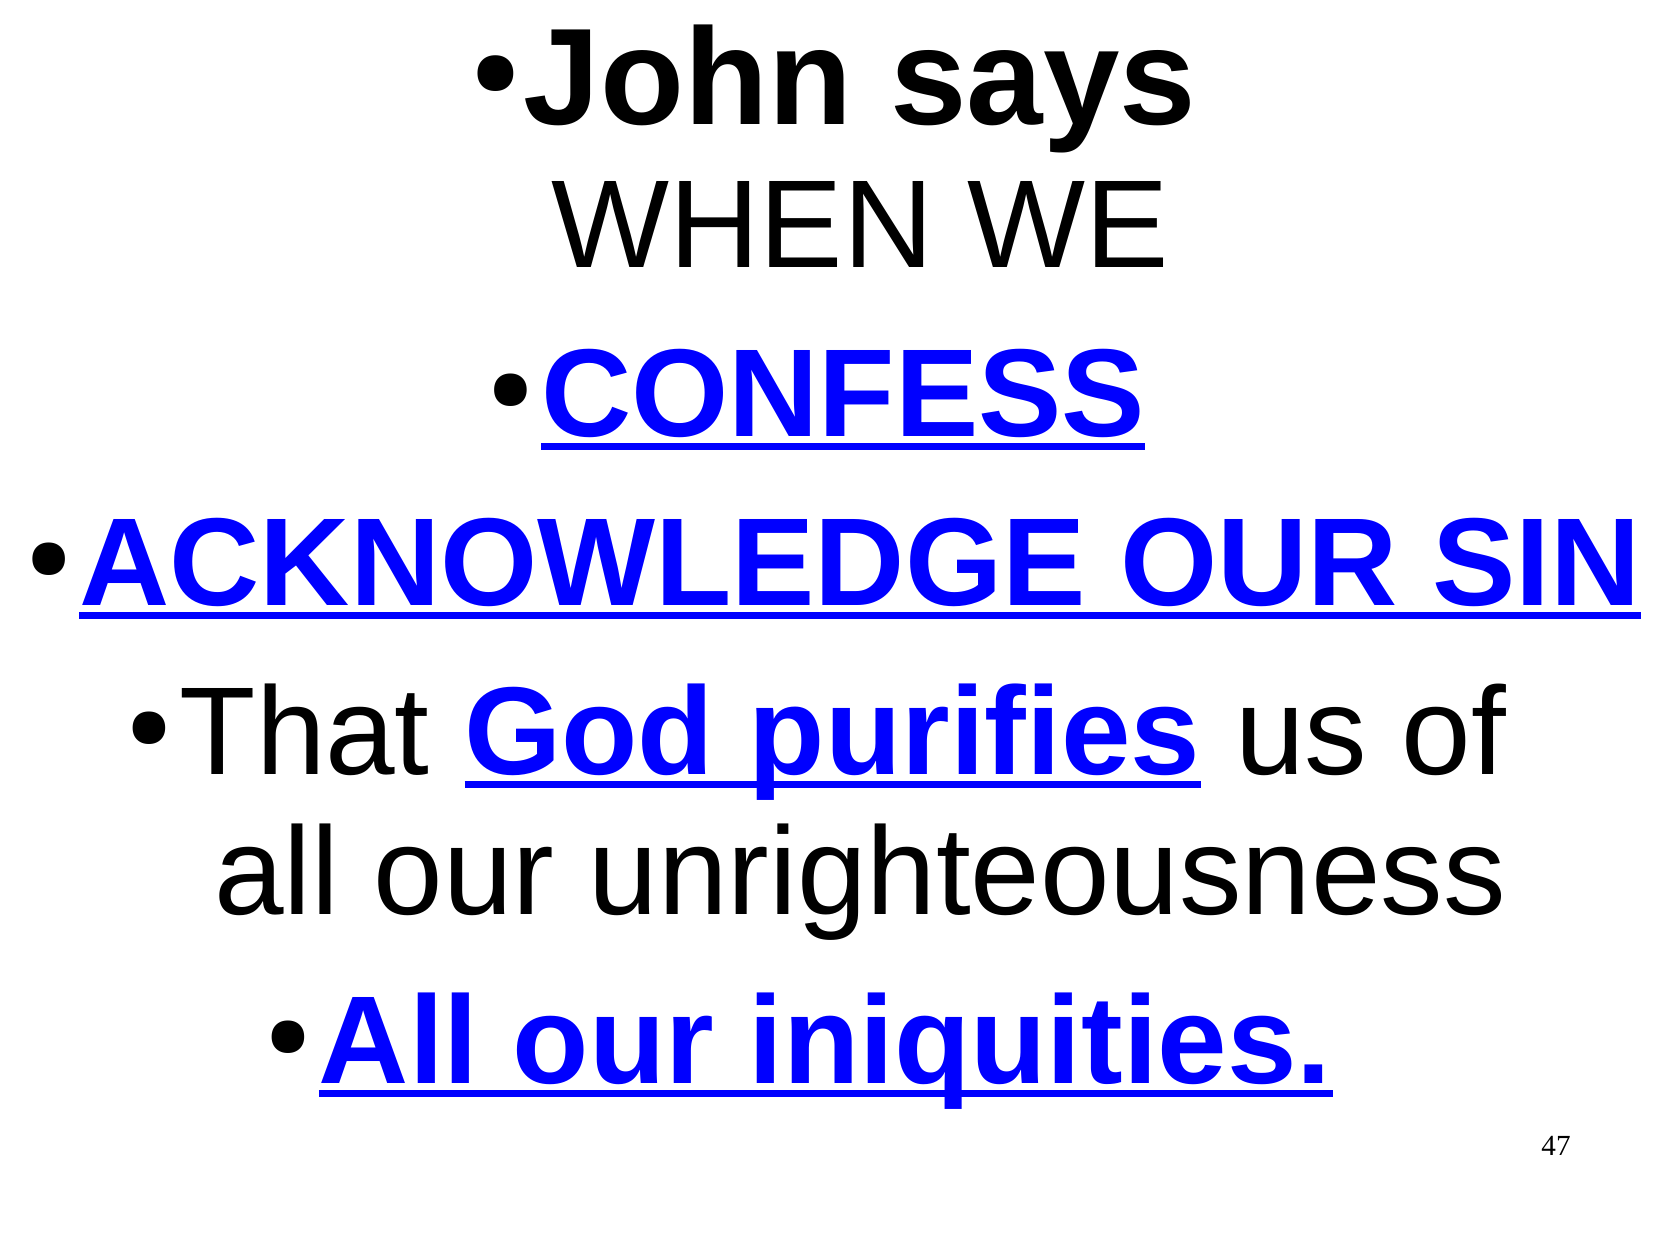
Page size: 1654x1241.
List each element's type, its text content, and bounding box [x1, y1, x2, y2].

list John says WHEN WE CONFESS ACKNOWLEDGE OUR SIN That God purifies us of all our unrighteousness All our iniquities. [0, 0, 1651, 1238]
